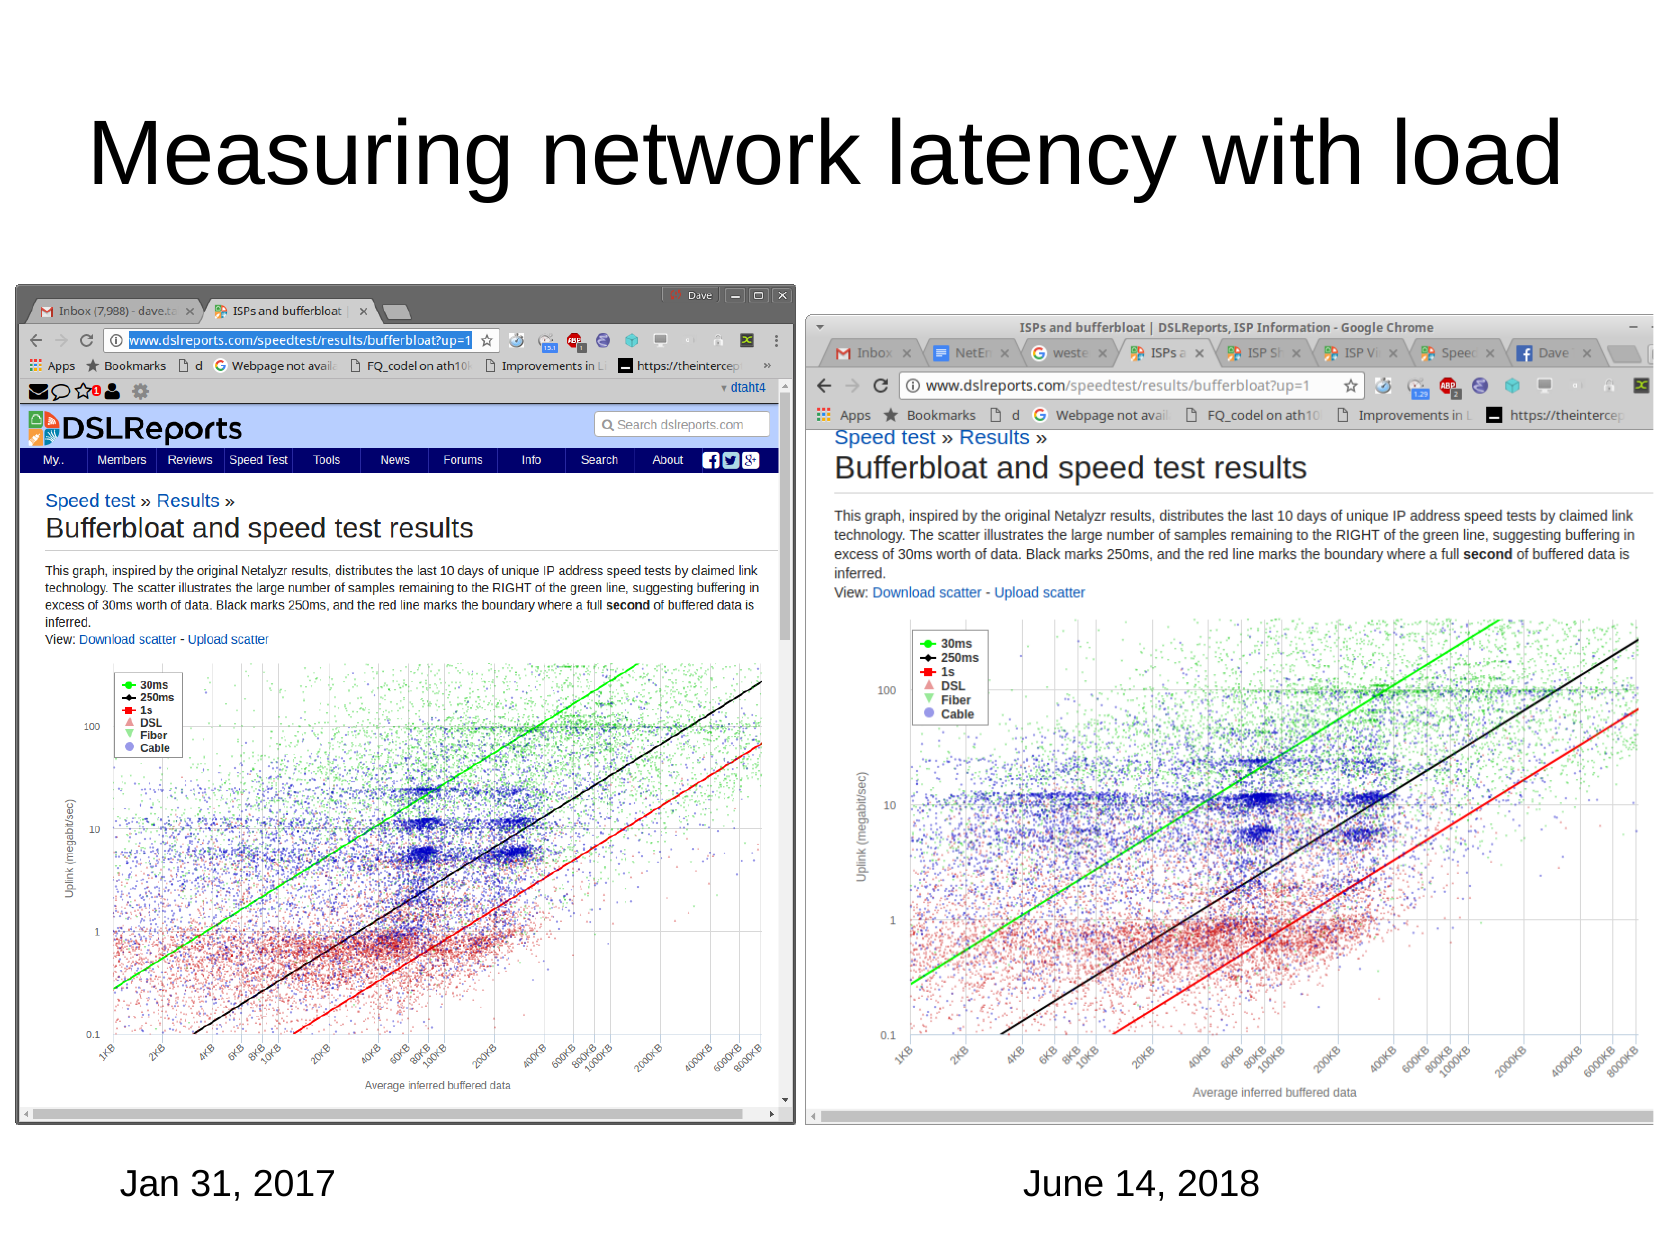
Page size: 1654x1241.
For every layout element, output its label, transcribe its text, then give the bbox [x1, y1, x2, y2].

text_box Jan 31, 2017 [105, 1155, 351, 1212]
title Measuring network latency with load [82, 49, 1571, 257]
text_box June 14, 2018 [1008, 1155, 1276, 1212]
picture [15, 284, 796, 1125]
picture [805, 314, 1654, 1126]
